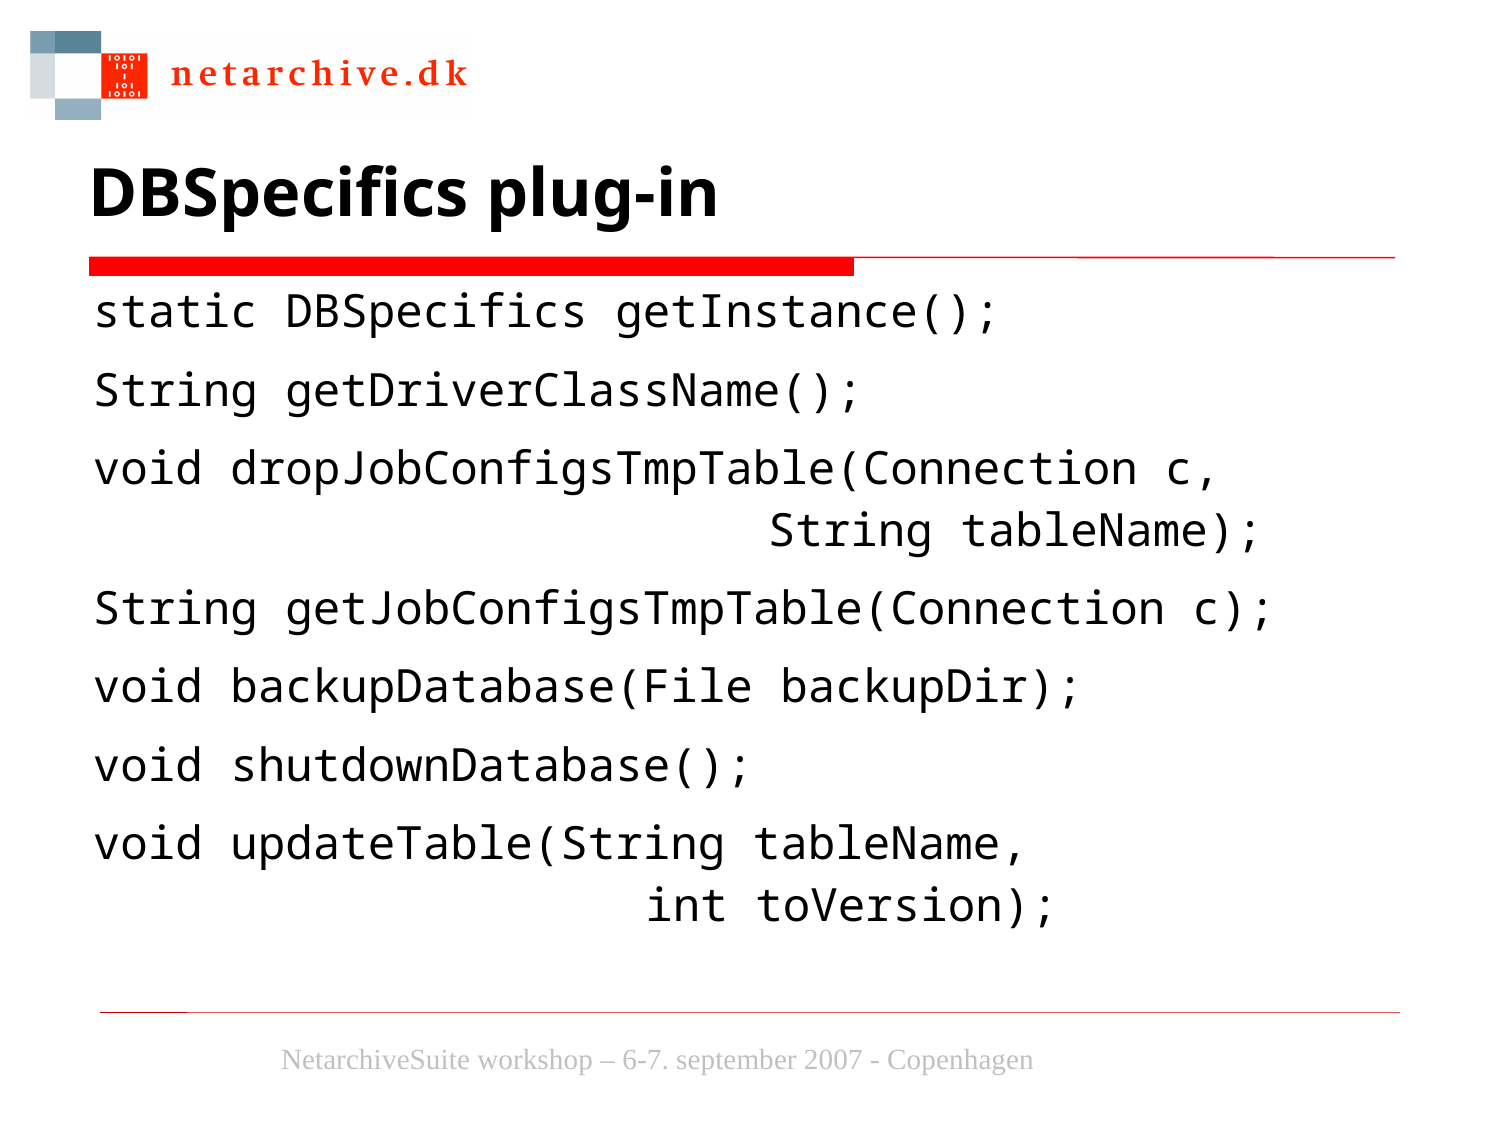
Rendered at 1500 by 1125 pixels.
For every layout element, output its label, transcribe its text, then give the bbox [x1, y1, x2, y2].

list static DBSpecifics getInstance(); String getDriverClassName(); void dropJobConfigsTmpTable(Connection c, String tableName); String getJobConfigsTmpTable(Connection c); void backupDatabase(File backupDir); void shutdownDatabase(); void updateTable(String tableName, int toVersion); [92, 278, 1406, 988]
picture [29, 31, 467, 120]
title DBSpecifics plug-in [88, 137, 1401, 244]
